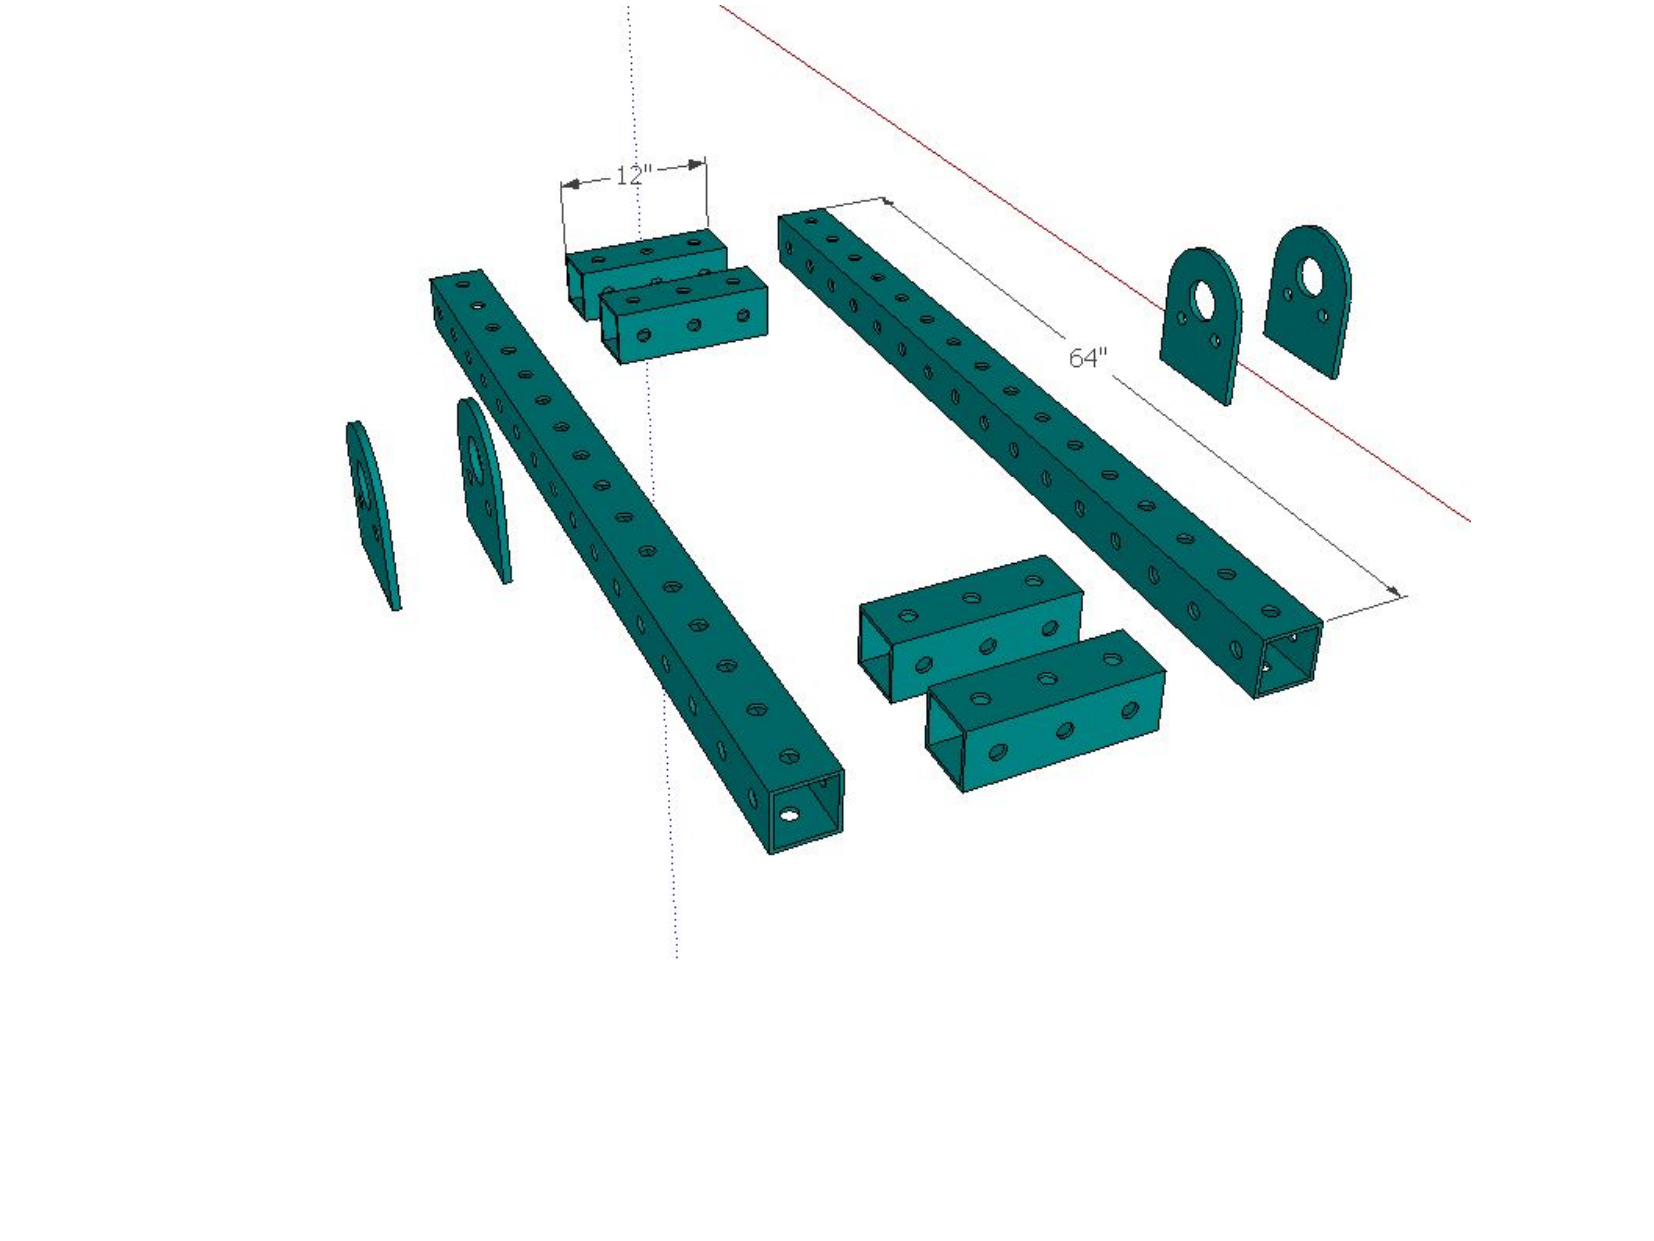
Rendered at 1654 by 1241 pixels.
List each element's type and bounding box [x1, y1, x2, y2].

picture [168, 5, 1471, 961]
